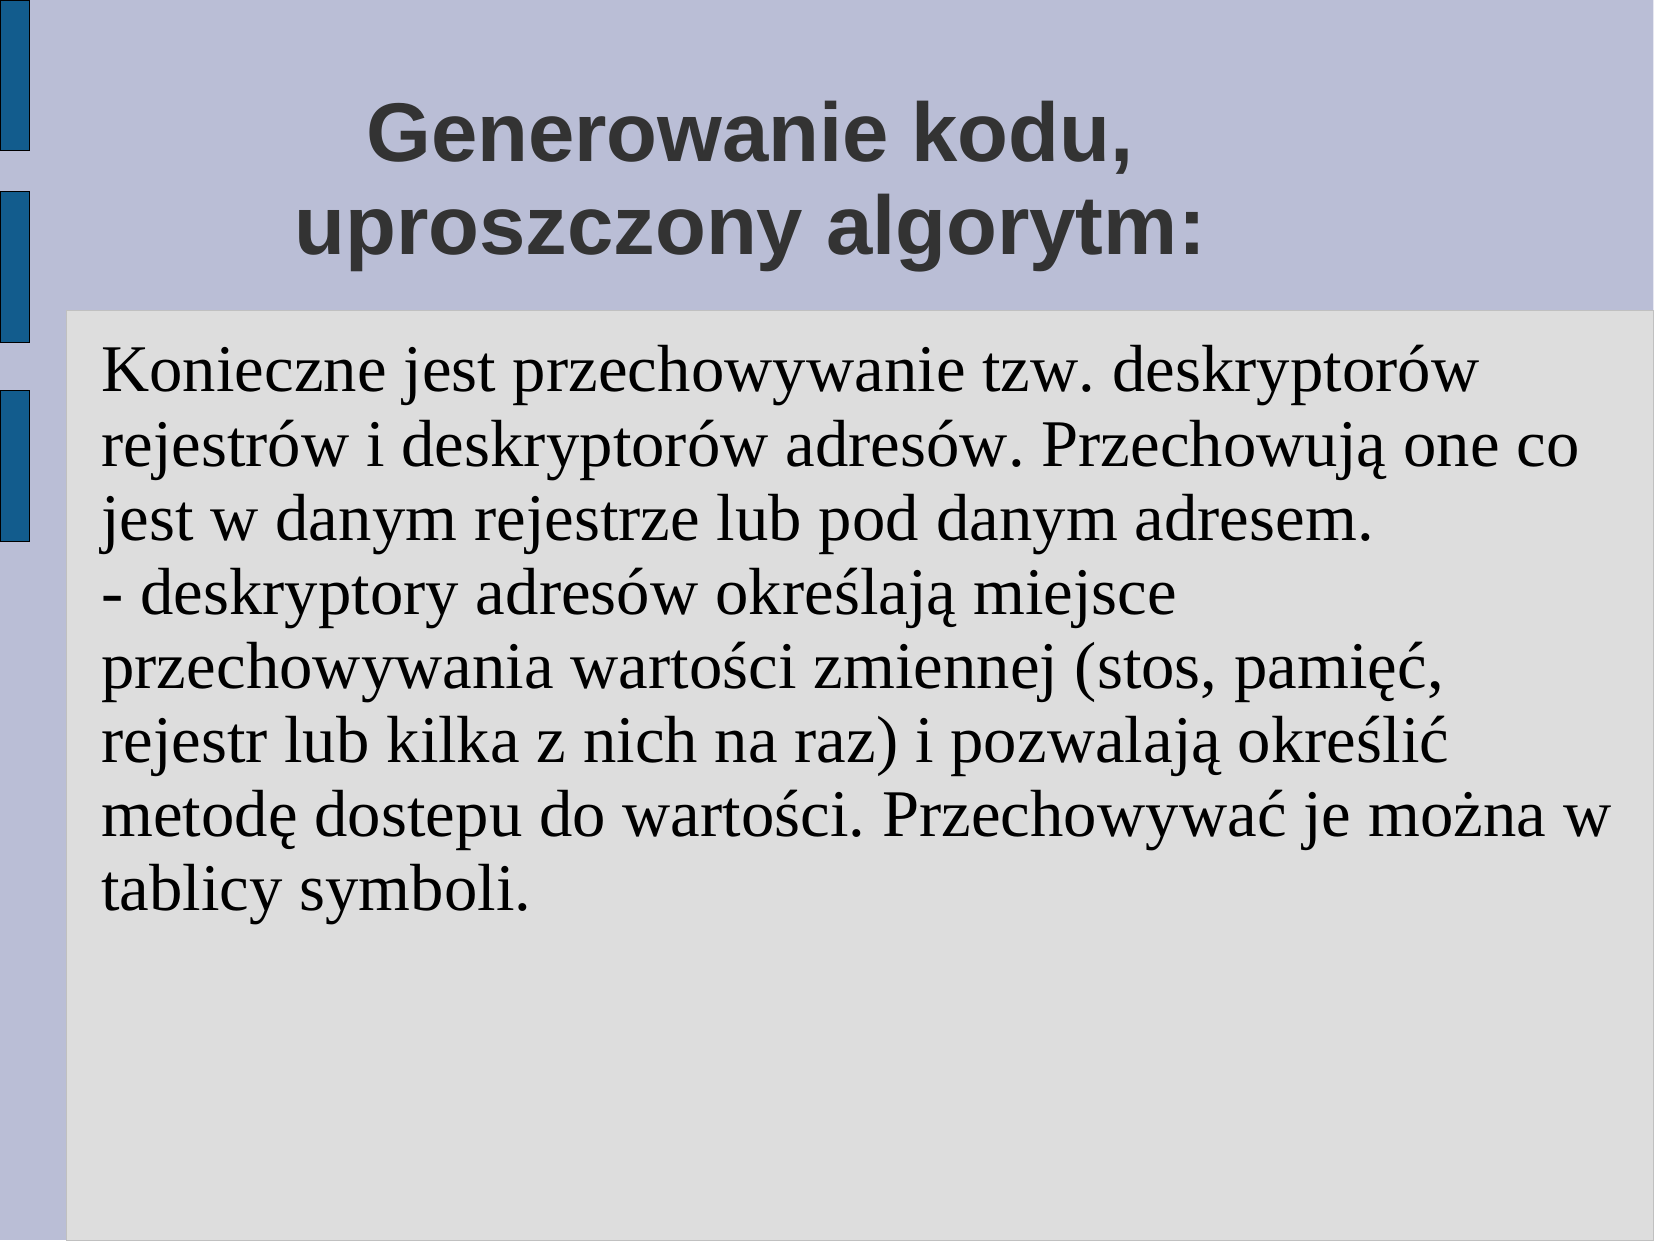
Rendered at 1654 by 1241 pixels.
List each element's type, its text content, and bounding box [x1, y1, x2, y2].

text_box Konieczne jest przechowywanie tzw. deskryptorów rejestrów i deskryptorów adresów. Przechowują one co jest w danym rejestrze lub pod danym adresem. - deskryptory adresów określają miejsce przechowywania wartości zmiennej (stos, pamięć, rejestr lub kilka z nich na raz) i pozwalają określić metodę dostepu do wartości. Przechowywać je można w tablicy symboli. [101, 332, 1625, 953]
title Generowanie kodu, uproszczony algorytm: [112, 78, 1388, 280]
